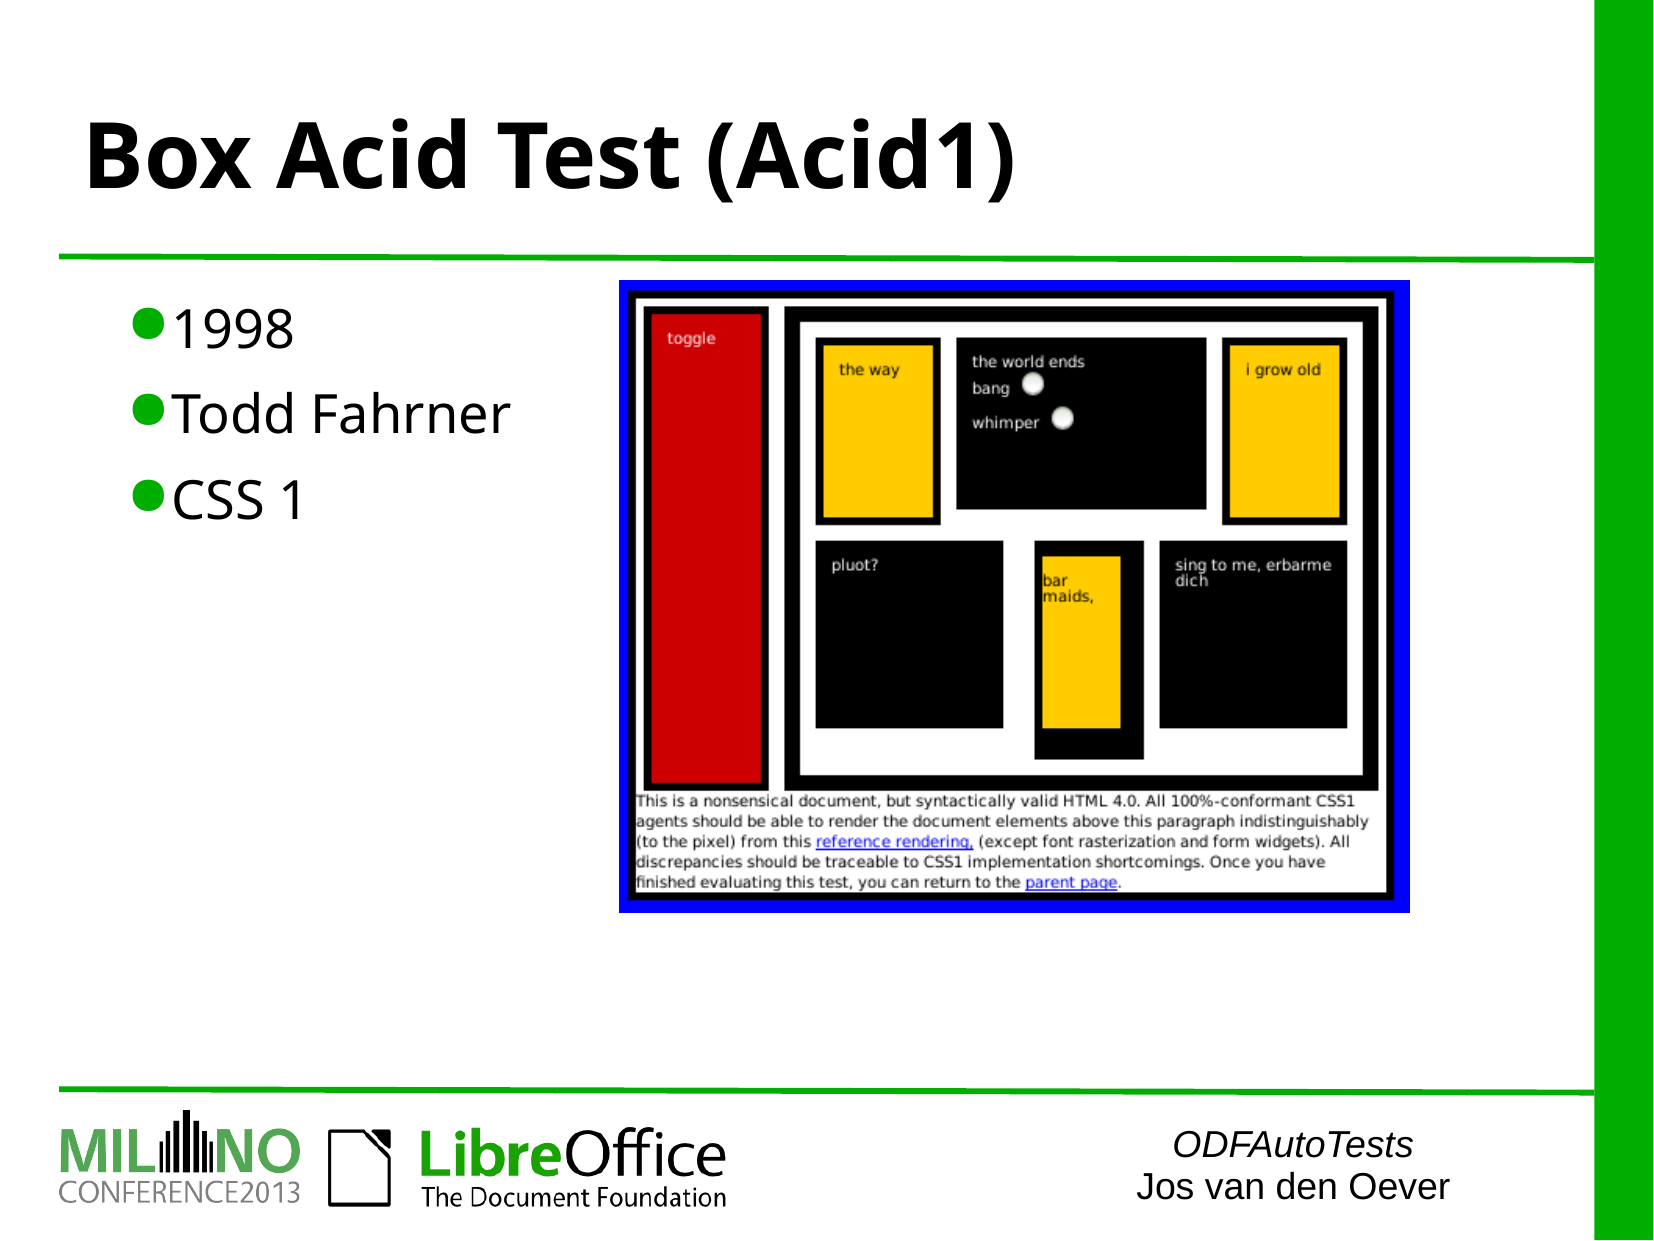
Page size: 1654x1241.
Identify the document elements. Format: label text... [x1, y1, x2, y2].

picture [59, 1093, 756, 1241]
picture [619, 280, 1410, 913]
list 1998 Todd Fahrner CSS 1 [82, 290, 1571, 1010]
title Box Acid Test (Acid1) [82, 49, 1571, 257]
